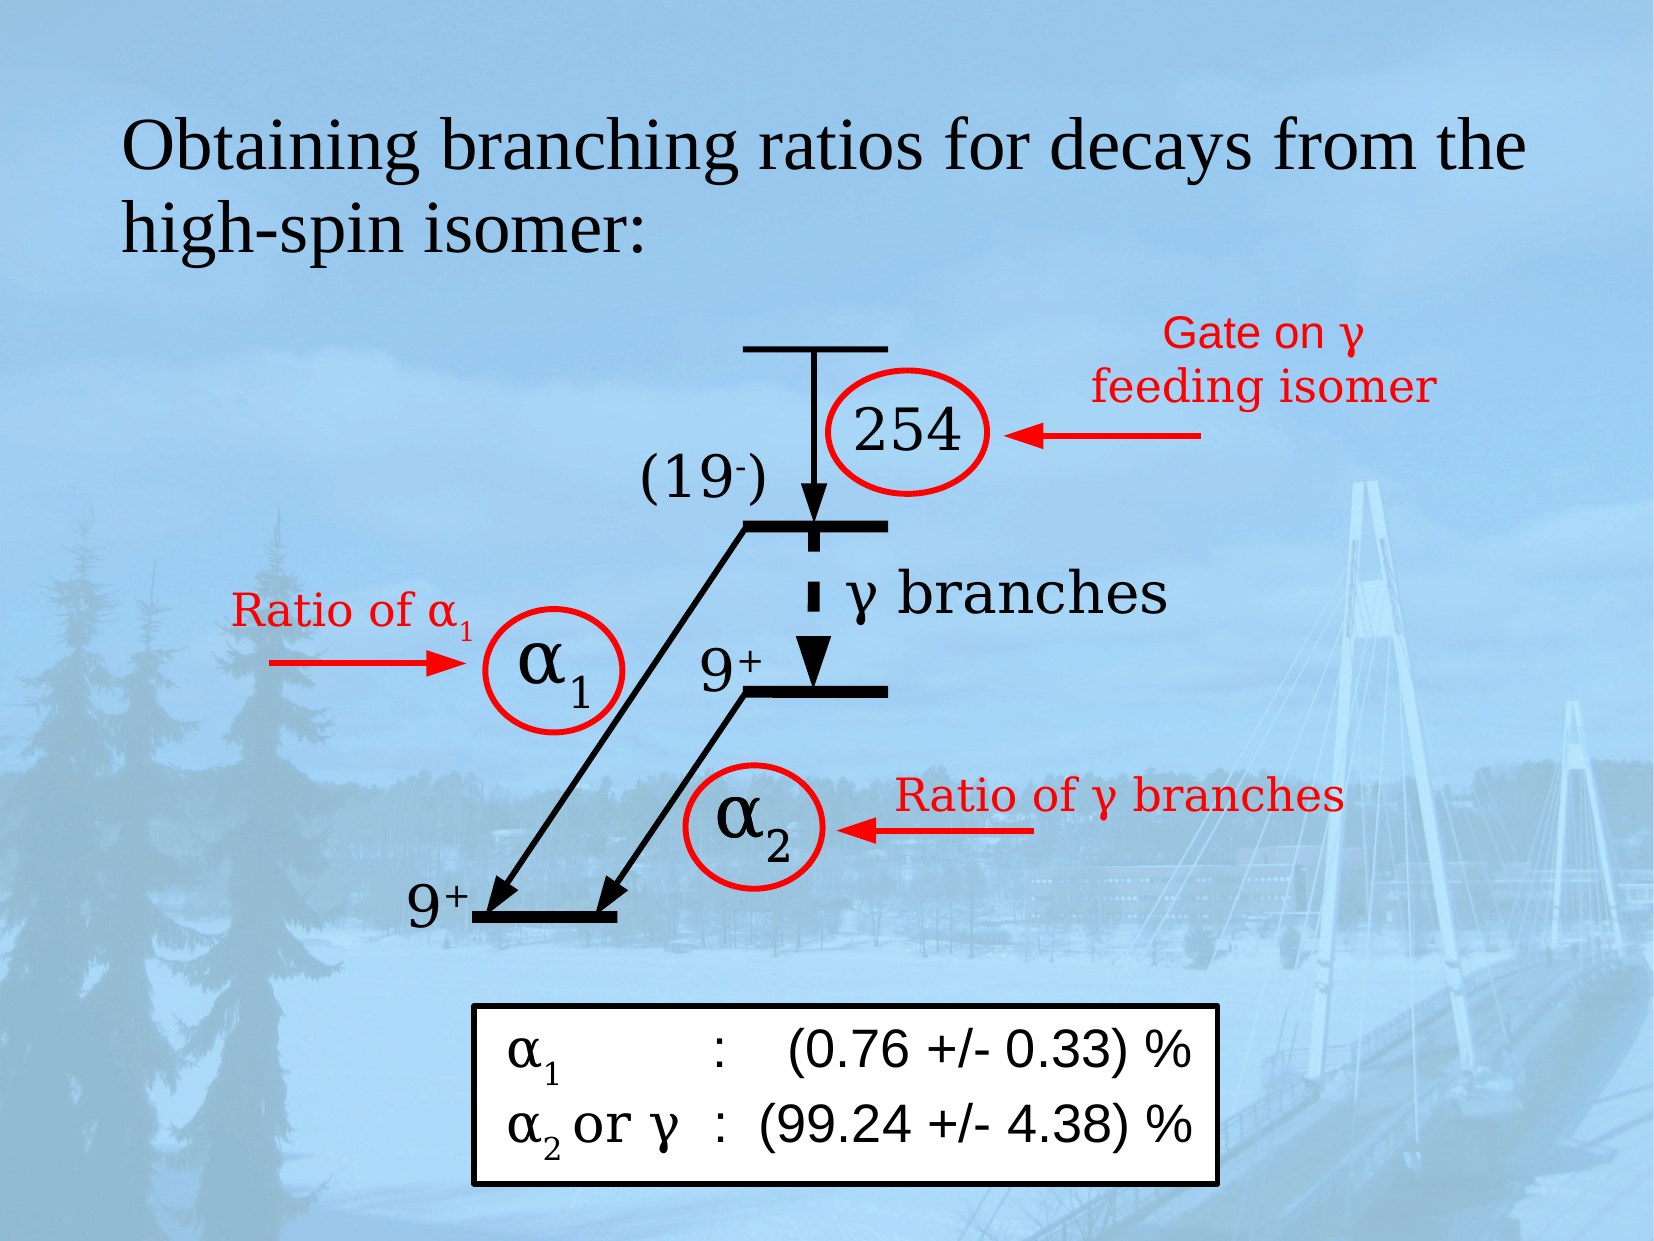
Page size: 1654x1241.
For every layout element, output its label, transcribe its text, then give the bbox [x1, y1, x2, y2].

text_box Obtaining branching ratios for decays from the high-spin isomer: [106, 95, 1601, 900]
text_box 9+ [390, 900, 589, 968]
picture [0, 0, 1654, 1241]
text_box α1 : (0.76 +/- 0.33) % α2 or γ : (99.24 +/- 4.38) % [491, 1009, 1226, 1176]
text_box [474, 1005, 1218, 1184]
